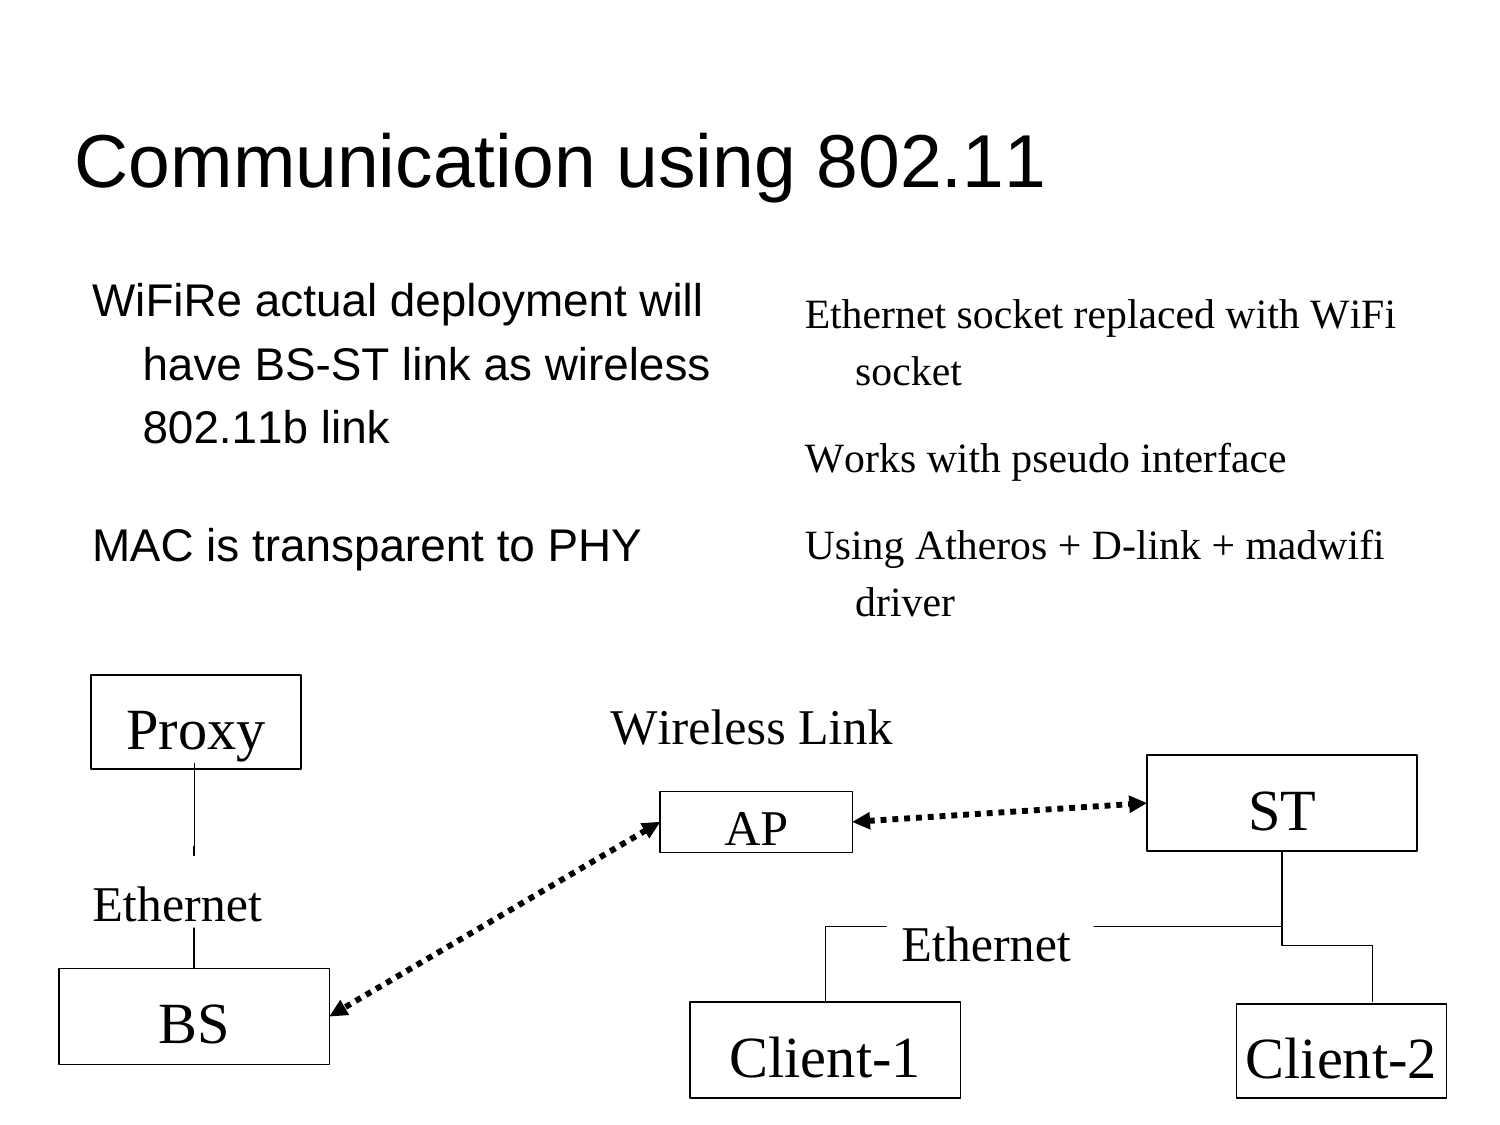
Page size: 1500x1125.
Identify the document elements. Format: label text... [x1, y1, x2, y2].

text_box Client-2 [1236, 1003, 1447, 1099]
text_box Ethernet [77, 855, 333, 928]
text_box Wireless Link [595, 679, 951, 751]
text_box ST [1146, 754, 1418, 852]
text_box Ethernet [886, 896, 1094, 962]
text_box Client-1 [690, 1001, 961, 1099]
list WiFiRe actual deployment will have BS-ST link as wireless 802.11b link MAC is transparent to PHY [74, 263, 751, 680]
title Communication using 802.11 [74, 44, 1424, 233]
text_box AP [660, 791, 853, 853]
text_box Ethernet socket replaced with WiFi socket Works with pseudo interface Using Atheros + D-link + madwifi driver [787, 279, 1484, 697]
text_box Proxy [91, 680, 302, 770]
text_box BS [58, 968, 330, 1065]
